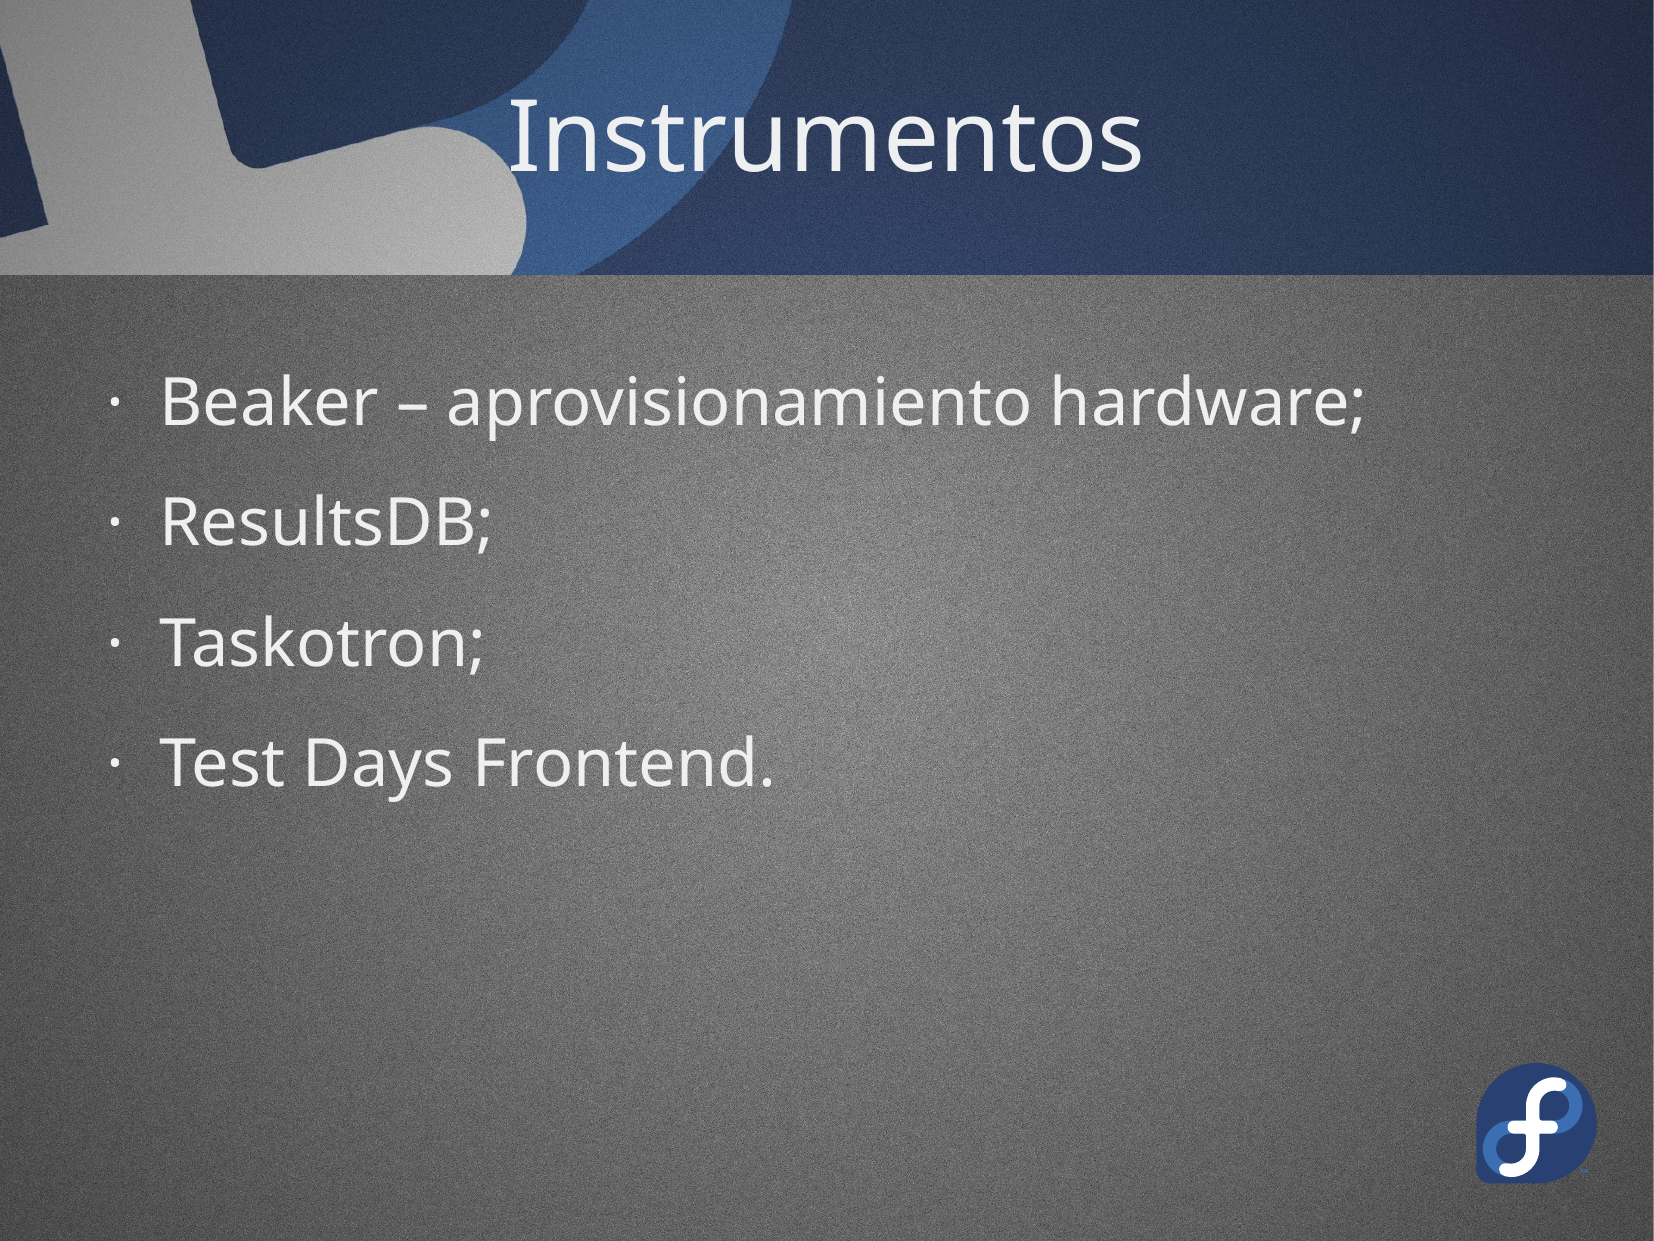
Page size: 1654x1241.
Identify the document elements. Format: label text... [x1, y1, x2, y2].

list Beaker – aprovisionamiento hardware; ResultsDB; Taskotron; Test Days Frontend. [88, 354, 1565, 1063]
picture [0, 0, 1654, 1241]
title Instrumentos [88, 29, 1565, 237]
